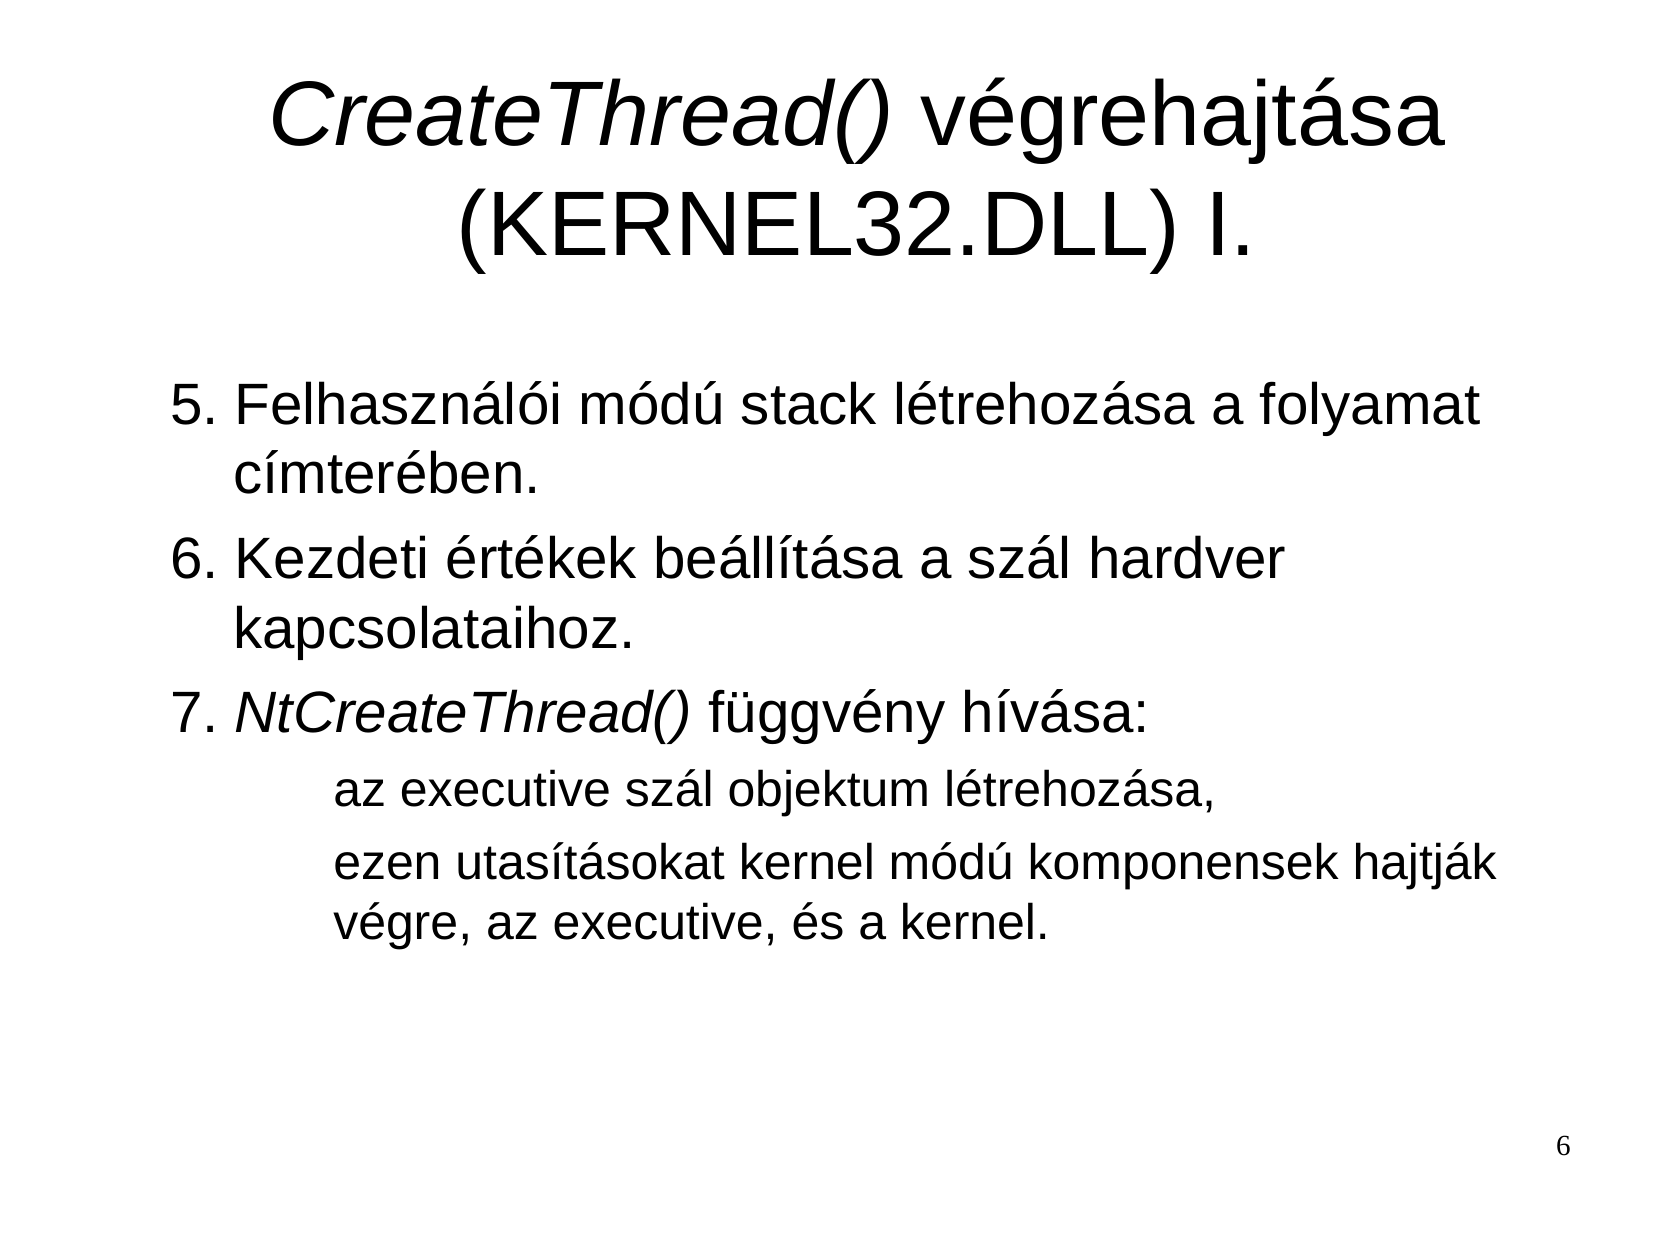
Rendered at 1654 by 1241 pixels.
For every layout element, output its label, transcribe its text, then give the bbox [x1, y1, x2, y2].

title CreateThread() végrehajtása (KERNEL32.DLL) I. [136, 60, 1543, 267]
list 5. Felhasználói módú stack létrehozása a folyamat címterében. 6. Kezdeti értékek beállítása a szál hardver kapcsolataihoz. 7. NtCreateThread() függvény hívása: az executive szál objektum létrehozása, ezen utasításokat kernel módú komponensek hajtják végre, az executive, és a kernel. [124, 358, 1530, 1103]
